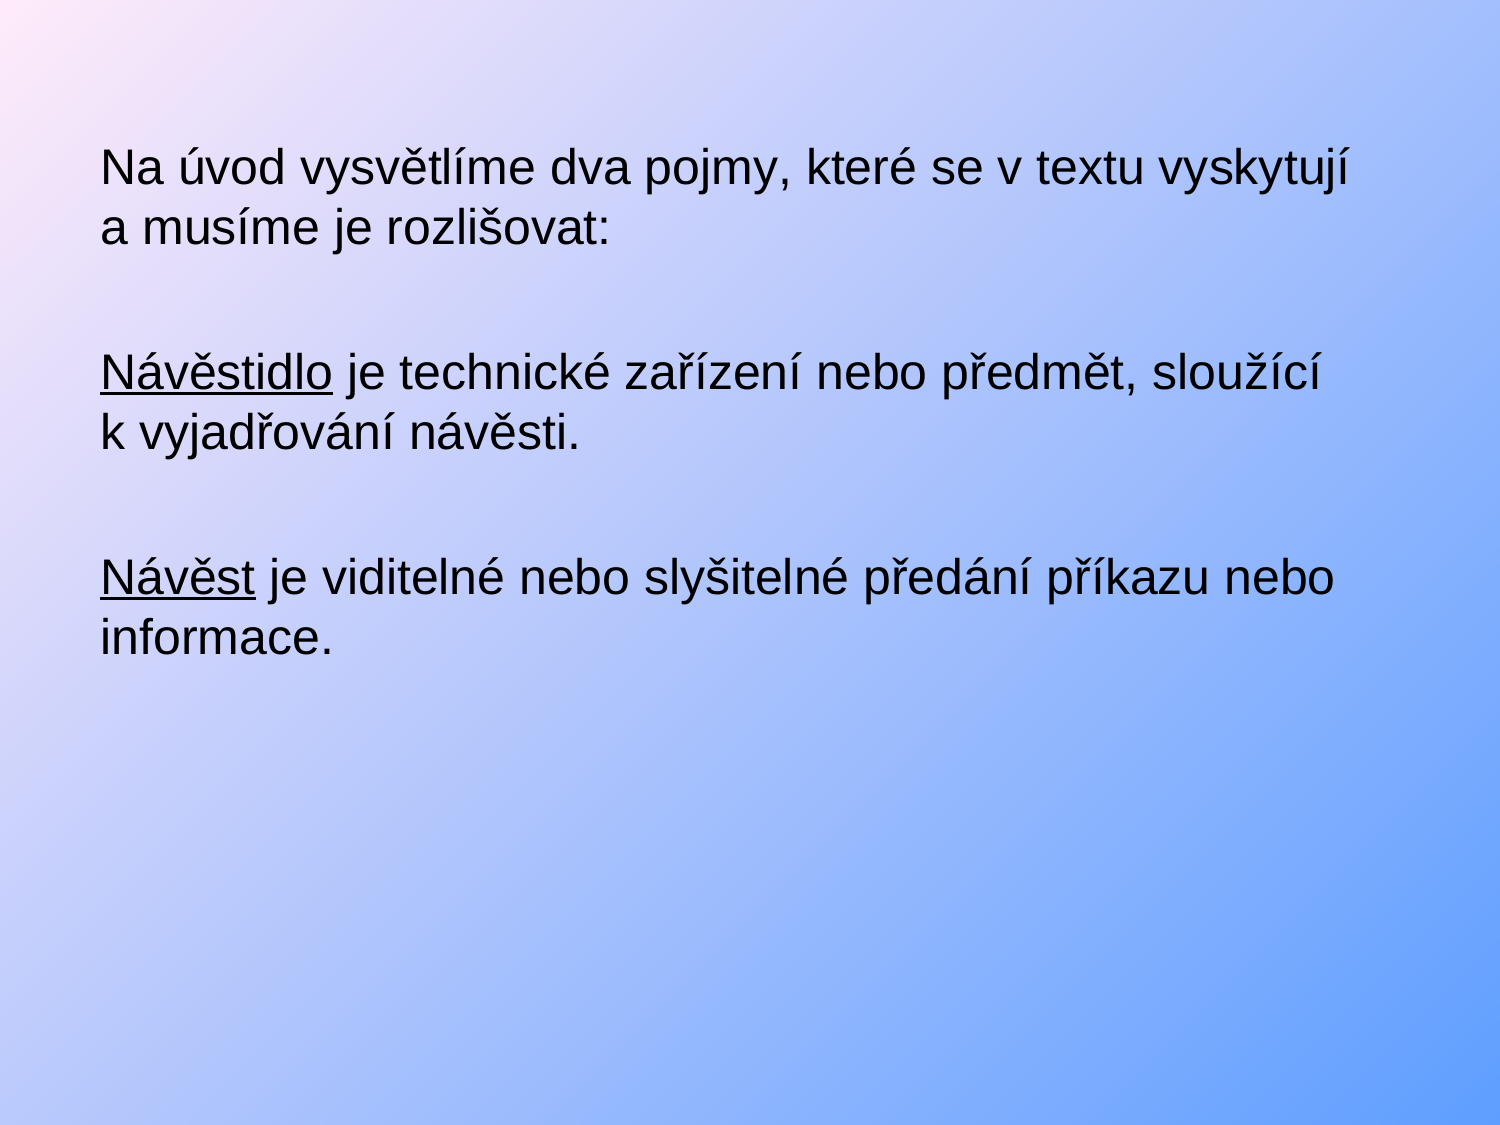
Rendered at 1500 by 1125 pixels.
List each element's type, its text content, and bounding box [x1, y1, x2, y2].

list Na úvod vysvětlíme dva pojmy, které se v textu vyskytují a musíme je rozlišovat: Návěstidlo je technické zařízení nebo předmět, sloužící k vyjadřování návěsti. Návěst je viditelné nebo slyšitelné předání příkazu nebo informace. [29, 54, 1459, 1083]
